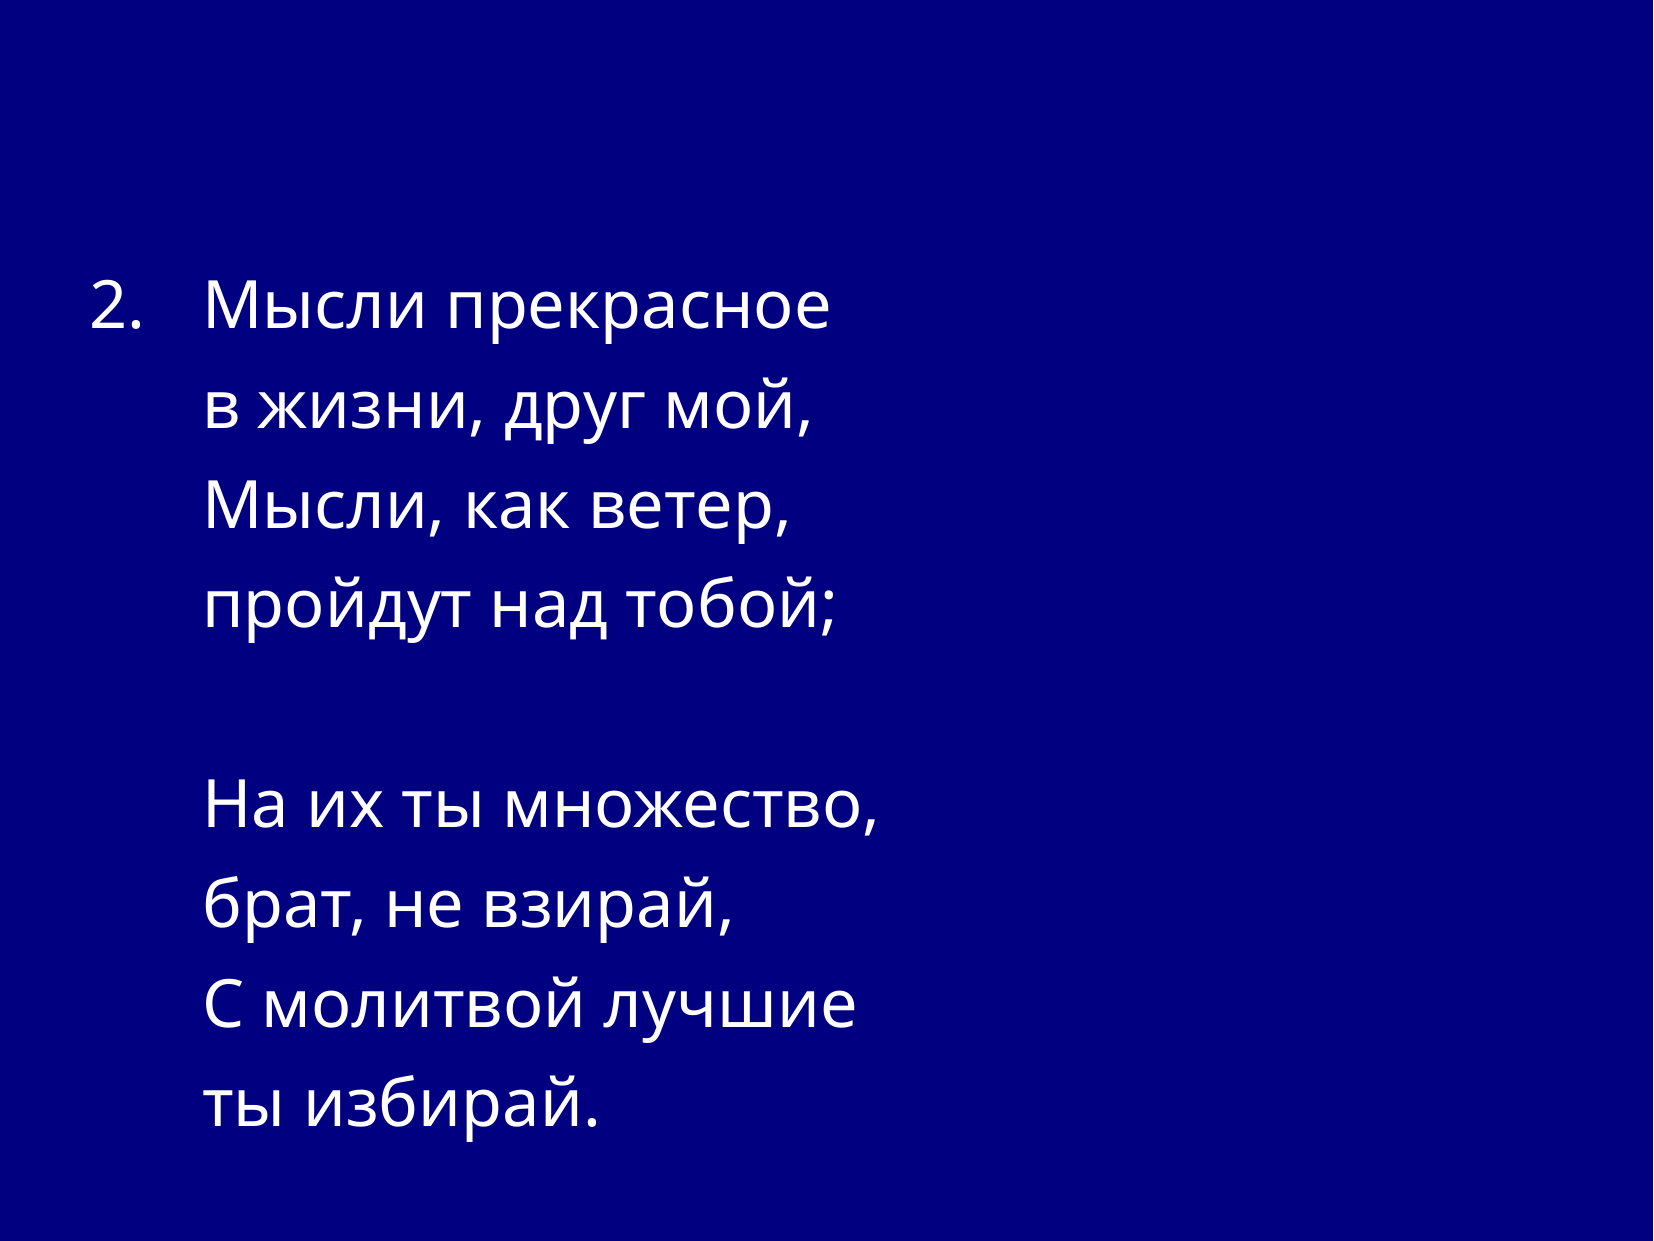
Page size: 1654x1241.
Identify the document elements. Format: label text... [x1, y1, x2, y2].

text_box 2. Мысли прекрасное в жизни, друг мой, Мысли, как ветер, пройдут над тобой; На их ты множество, брат, не взирай, С молитвой лучшие ты избирай. [75, 150, 1576, 1163]
